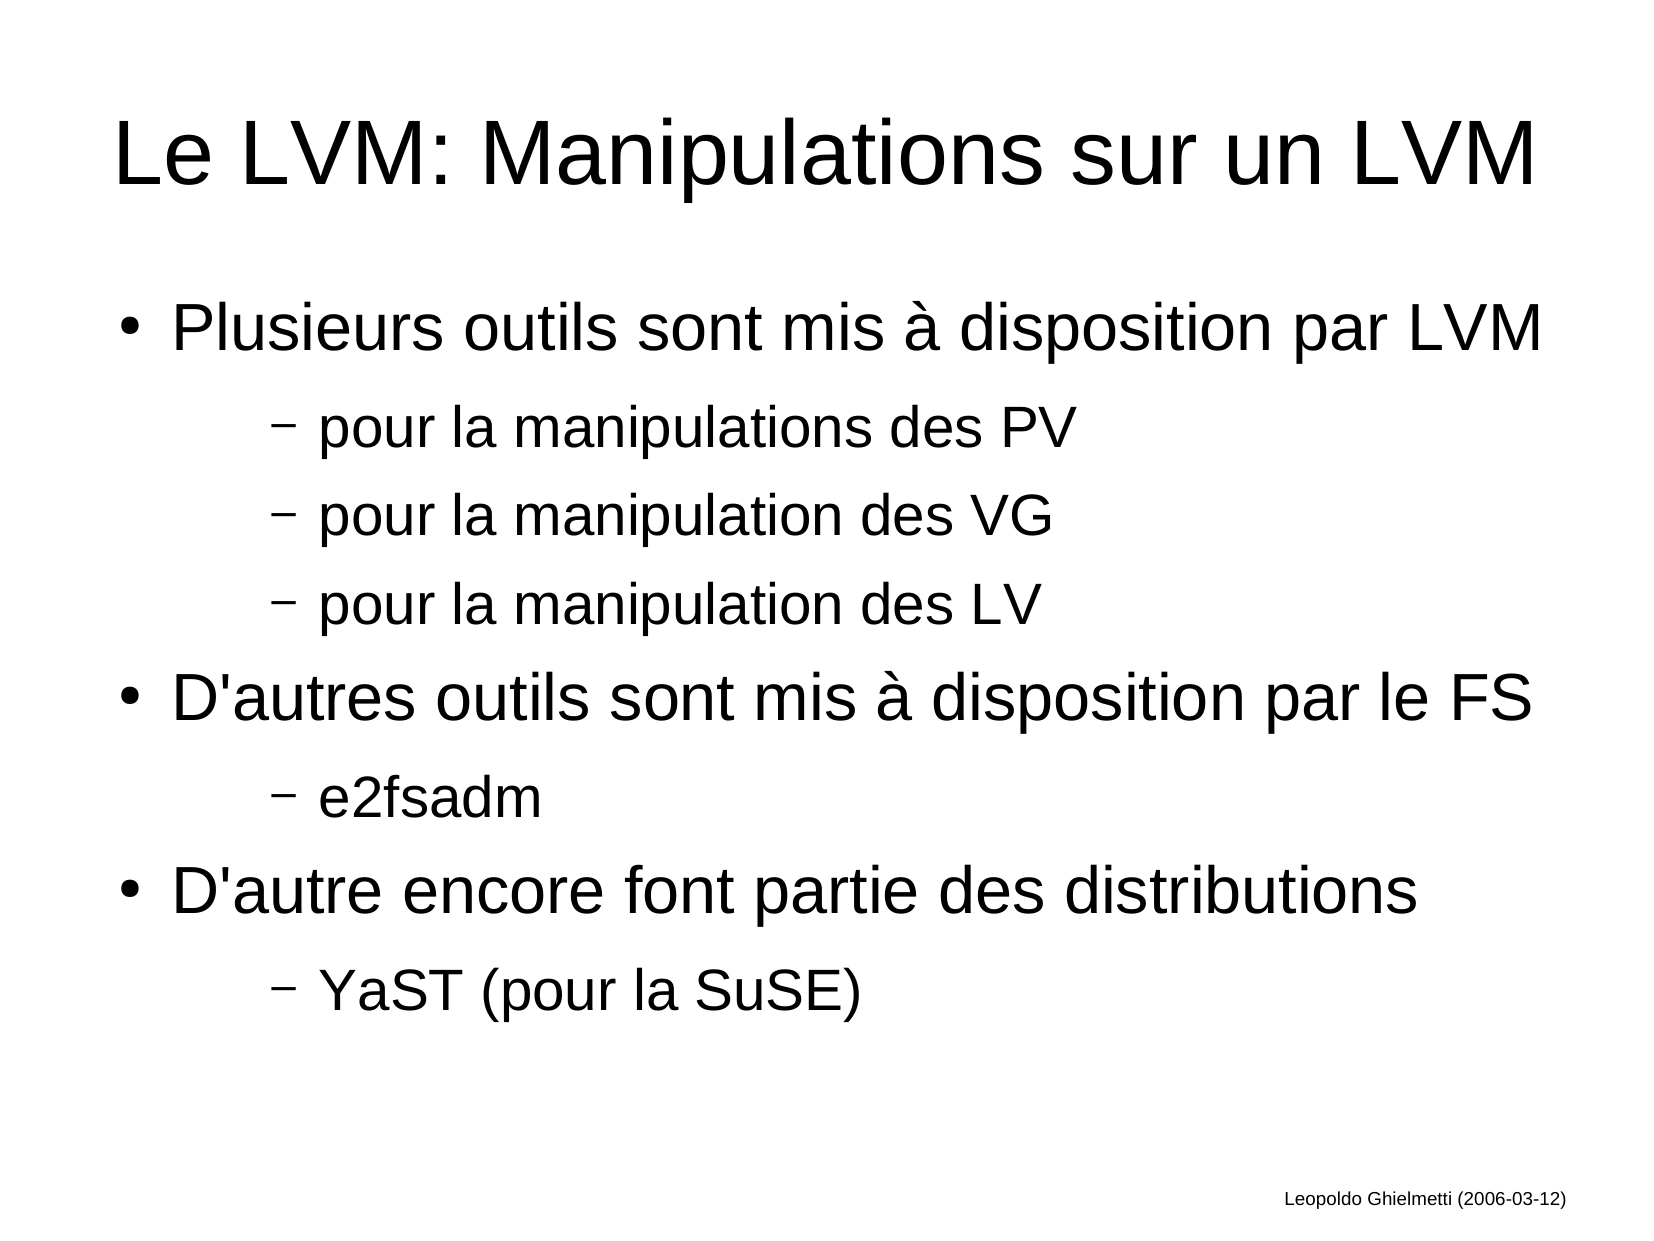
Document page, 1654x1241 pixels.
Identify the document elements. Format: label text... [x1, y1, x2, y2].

title Le LVM: Manipulations sur un LVM [82, 49, 1571, 257]
text_box Leopoldo Ghielmetti (2006-03-12) [1269, 1181, 1595, 1217]
list Plusieurs outils sont mis à disposition par LVM pour la manipulations des PV pour la manipulation des VG pour la manipulation des LV D'autres outils sont mis à disposition par le FS e2fsadm D'autre encore font partie des distributions YaST (pour la SuSE) [82, 290, 1571, 1109]
